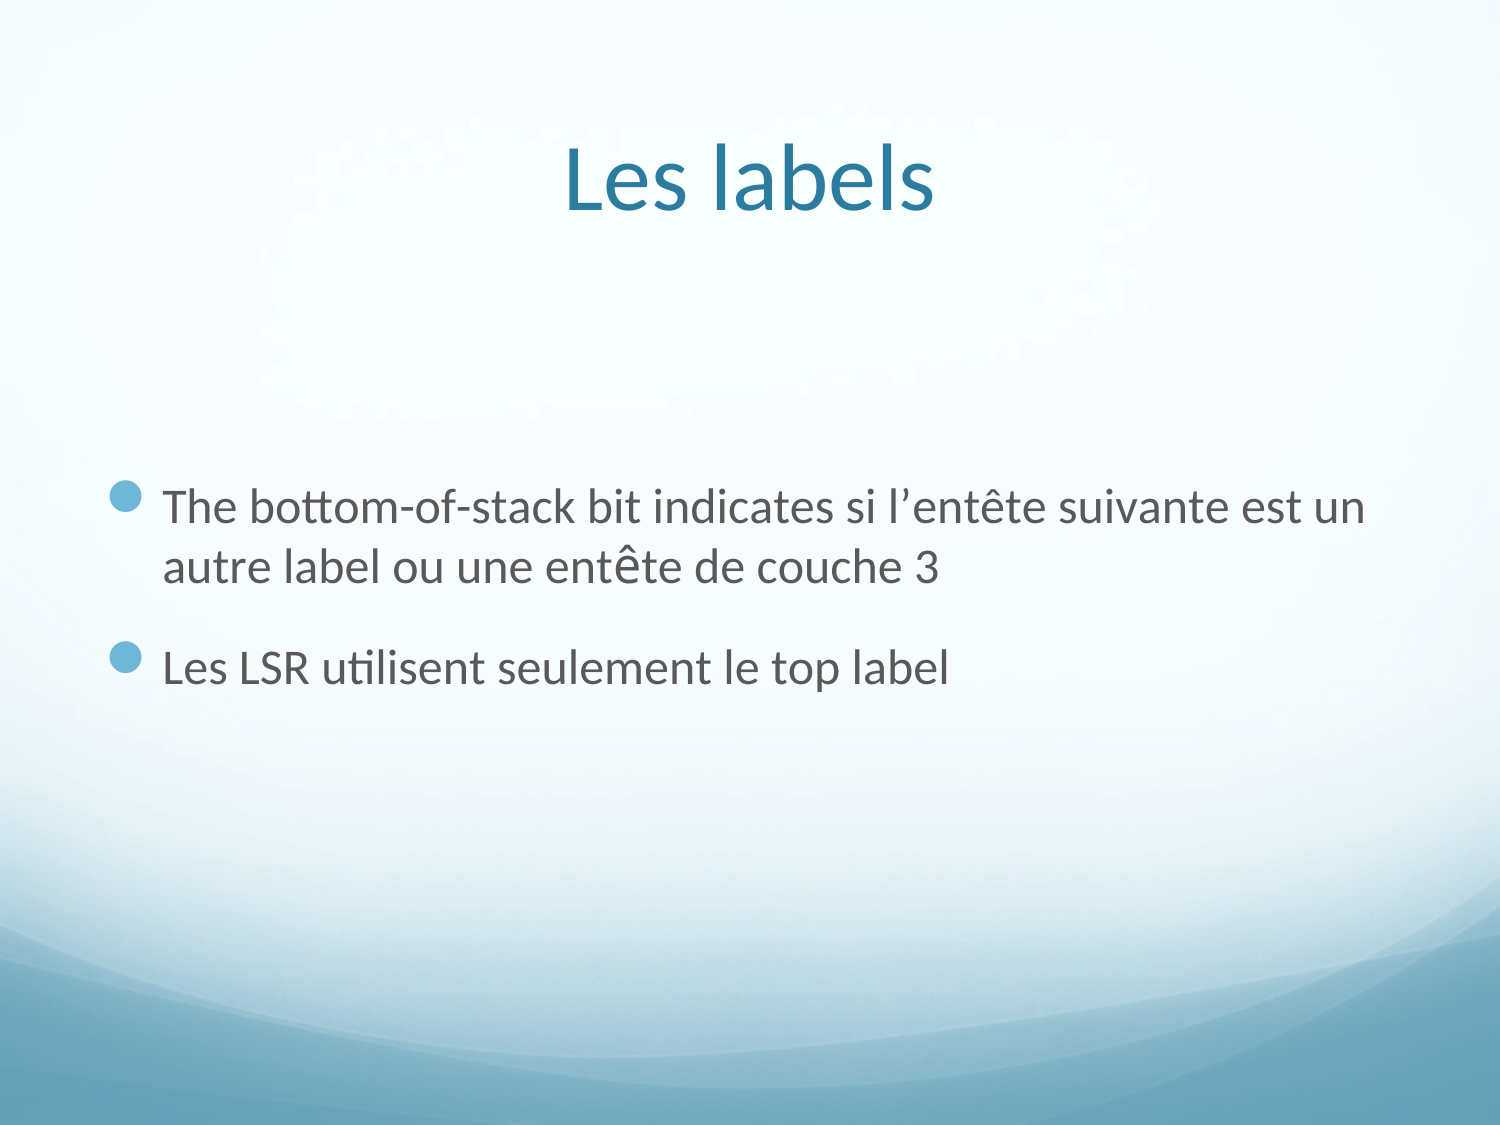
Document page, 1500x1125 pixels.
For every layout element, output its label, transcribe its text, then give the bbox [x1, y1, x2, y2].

list The bottom-of-stack bit indicates si l’entête suivante est un autre label ou une entête de couche 3 Les LSR utilisent seulement le top label [90, 262, 1410, 975]
picture [0, 0, 1500, 1125]
title Les labels [90, 17, 1410, 237]
